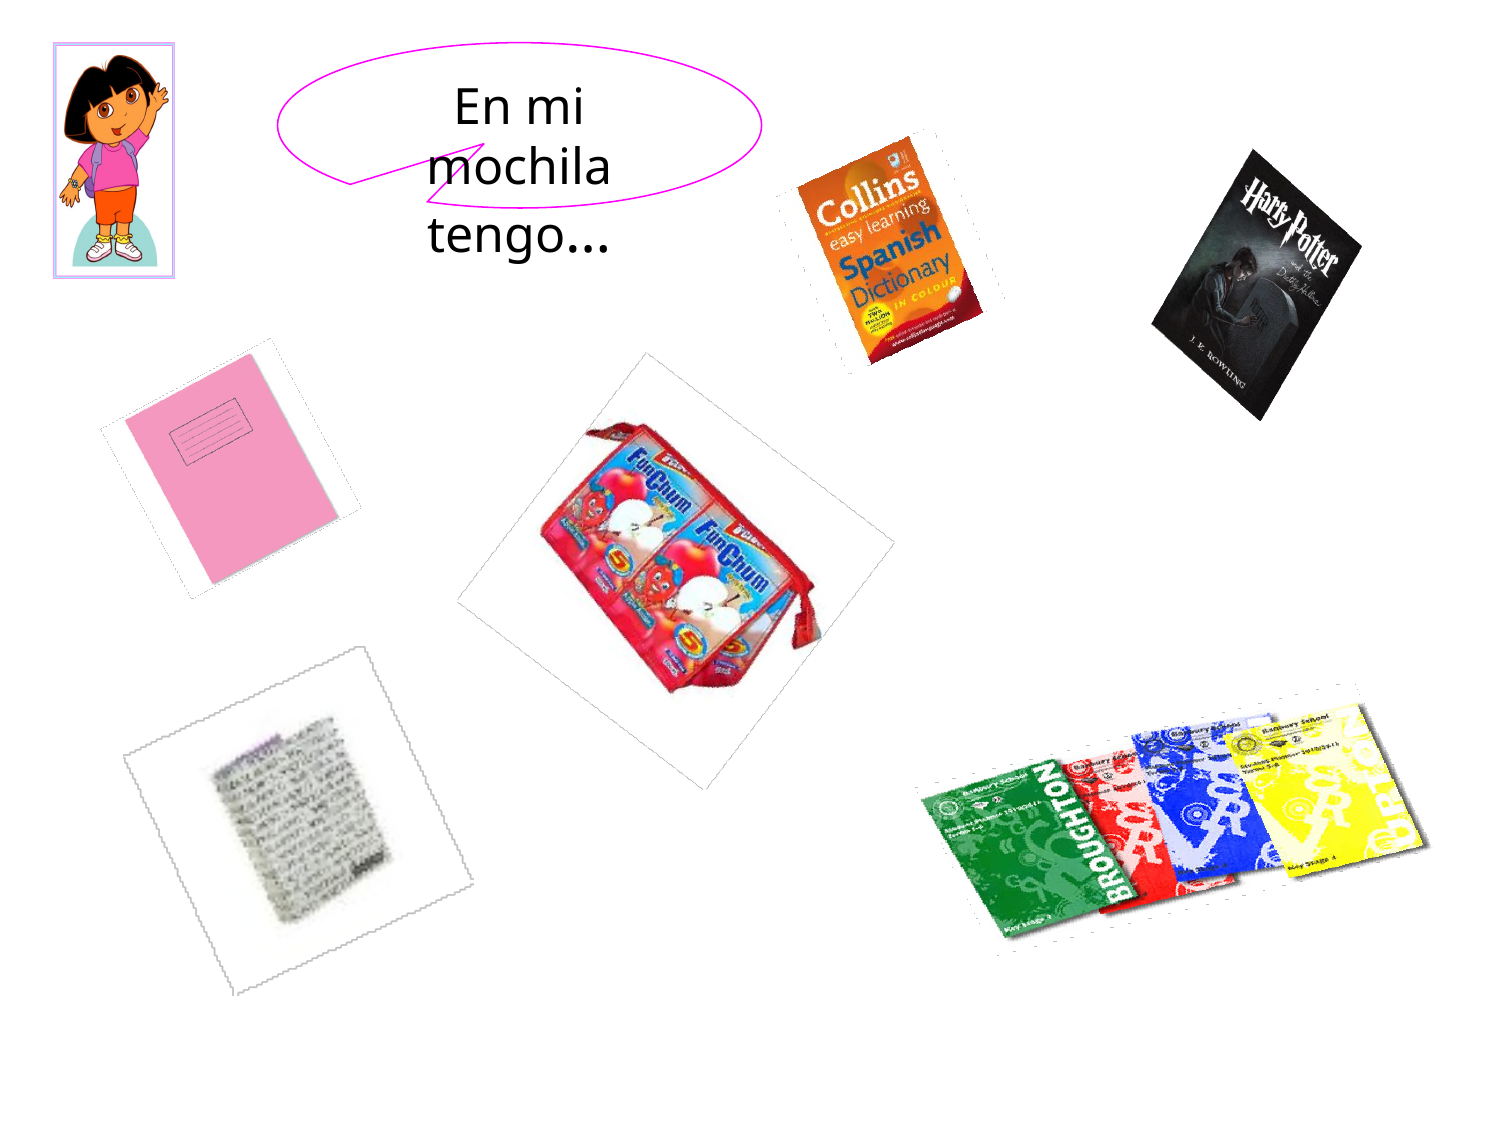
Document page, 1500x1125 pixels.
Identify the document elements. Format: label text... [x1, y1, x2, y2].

text_box En mi mochila tengo… [277, 42, 762, 208]
picture [915, 680, 1433, 956]
picture [100, 338, 361, 599]
picture [123, 125, 1005, 996]
picture [1151, 148, 1362, 421]
picture [53, 42, 175, 279]
